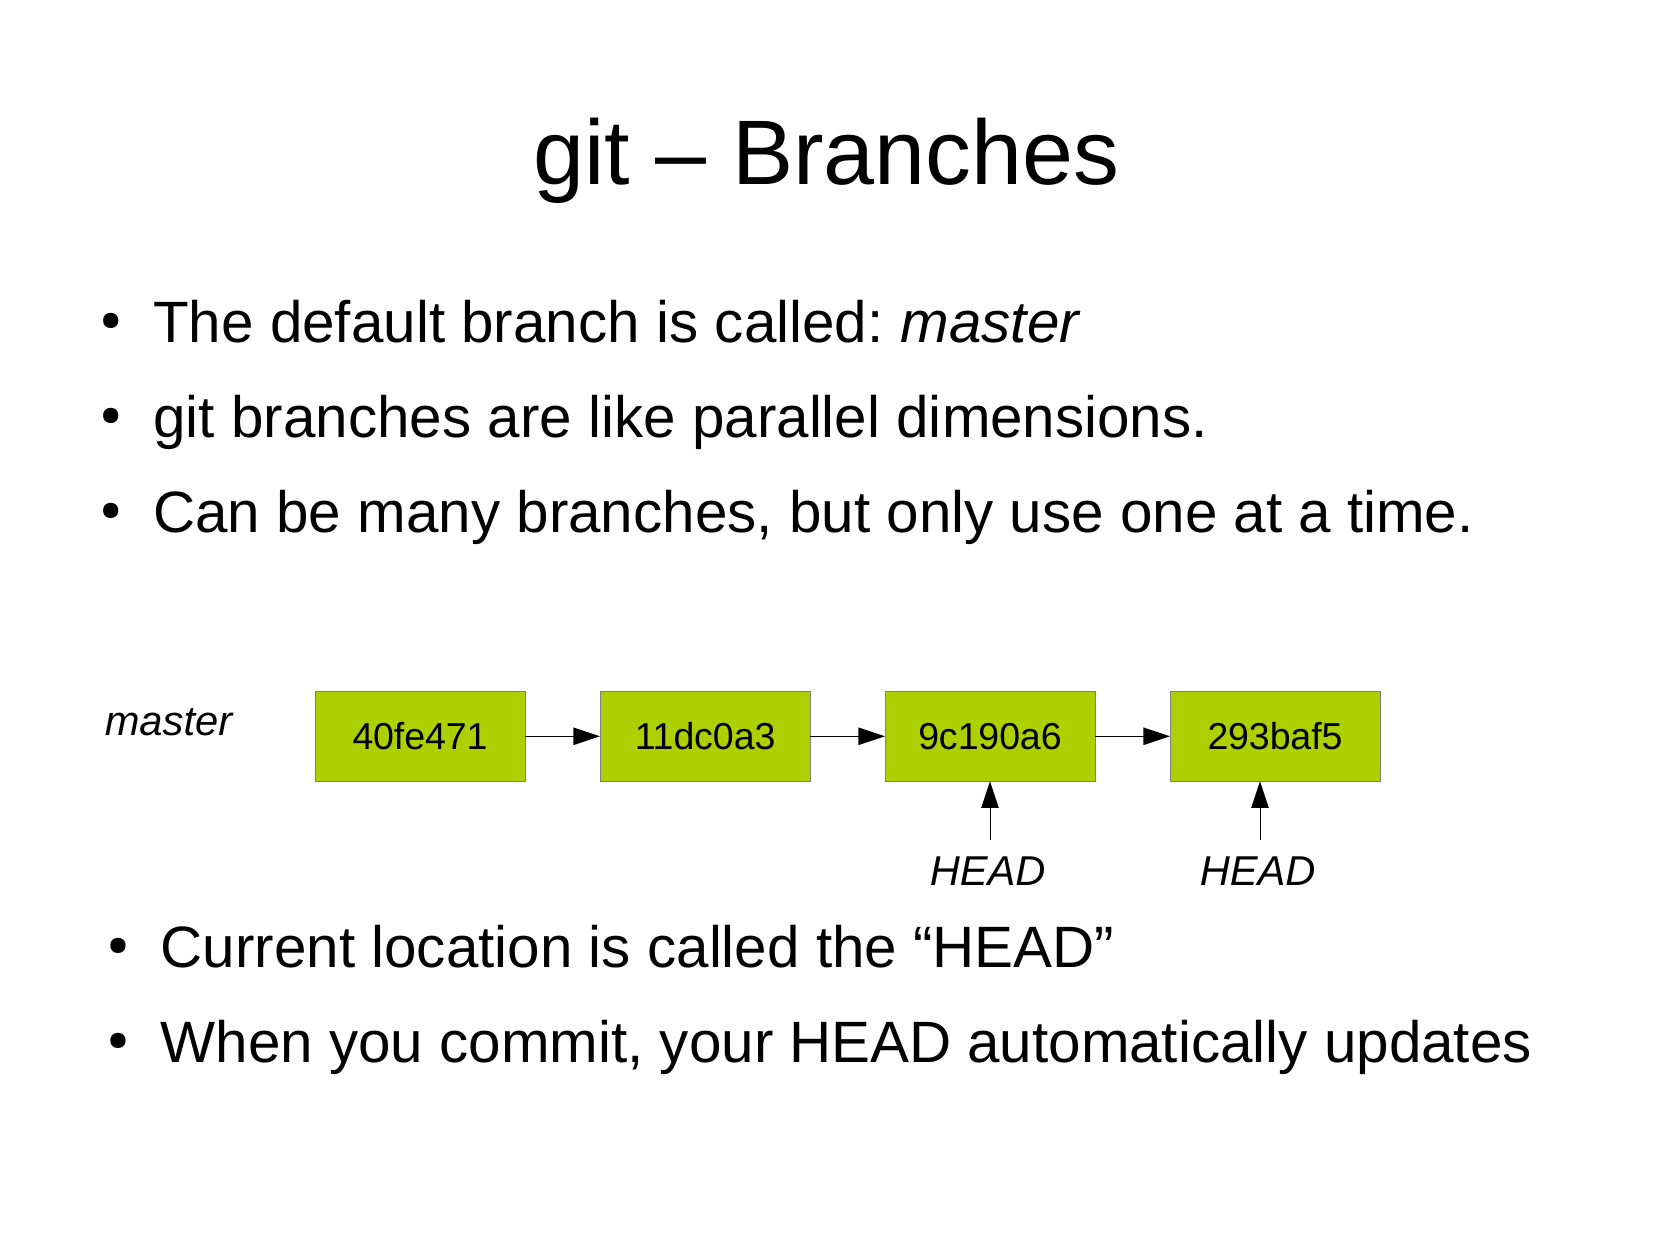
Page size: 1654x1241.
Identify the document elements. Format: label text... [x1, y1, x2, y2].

text_box 11dc0a3 [600, 691, 811, 782]
text_box HEAD [1185, 840, 1366, 902]
list Current location is called the “HEAD” When you commit, your HEAD automatically updates [89, 915, 1576, 1111]
text_box master [90, 690, 271, 752]
text_box HEAD [915, 840, 1096, 902]
text_box 9c190a6 [885, 691, 1096, 782]
list The default branch is called: master git branches are like parallel dimensions. Can be many branches, but only use one at a time. [82, 290, 1538, 661]
text_box 40fe471 [315, 691, 526, 782]
text_box 293baf5 [1170, 691, 1381, 782]
title git – Branches [82, 49, 1571, 257]
